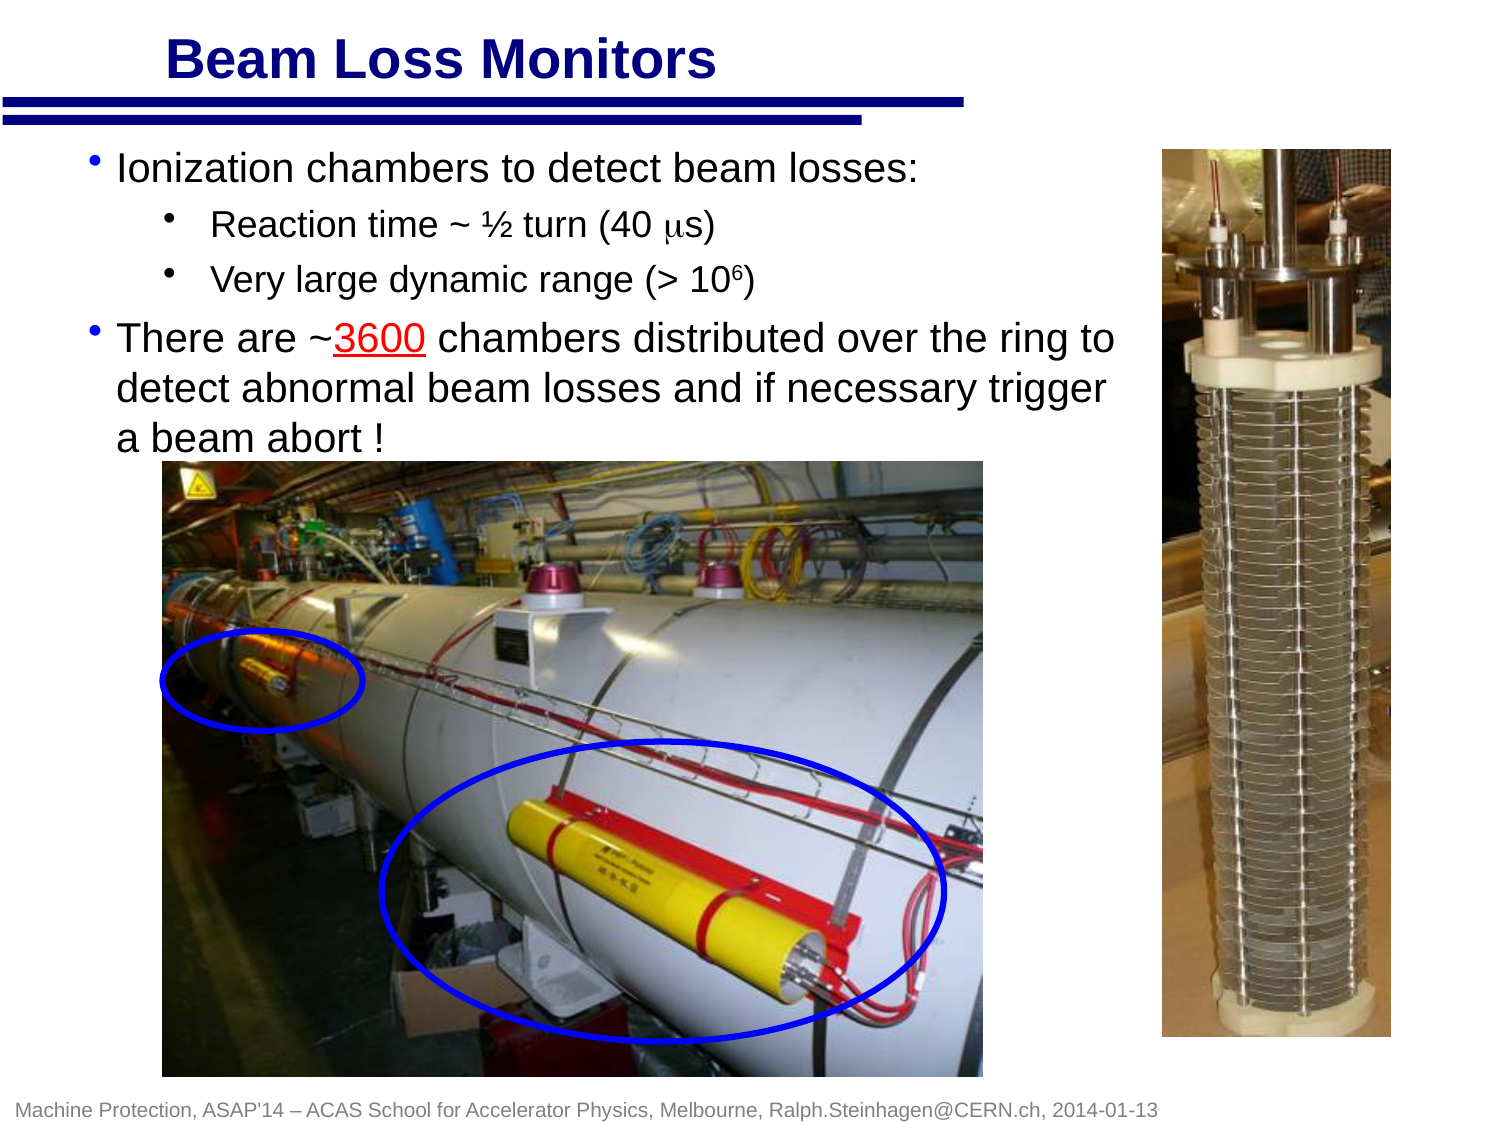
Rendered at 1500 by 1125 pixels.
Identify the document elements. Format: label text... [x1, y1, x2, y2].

picture [162, 470, 983, 1077]
title Beam Loss Monitors [149, 0, 1200, 113]
text_box Ionization chambers to detect beam losses: Reaction time ~ ½ turn (40 s) Very large dynamic range (> 106) There are ~3600 chambers distributed over the ring to detect abnormal beam losses and if necessary trigger a beam abort ! [73, 133, 1133, 470]
picture [1162, 149, 1391, 1037]
picture [166, 635, 359, 727]
